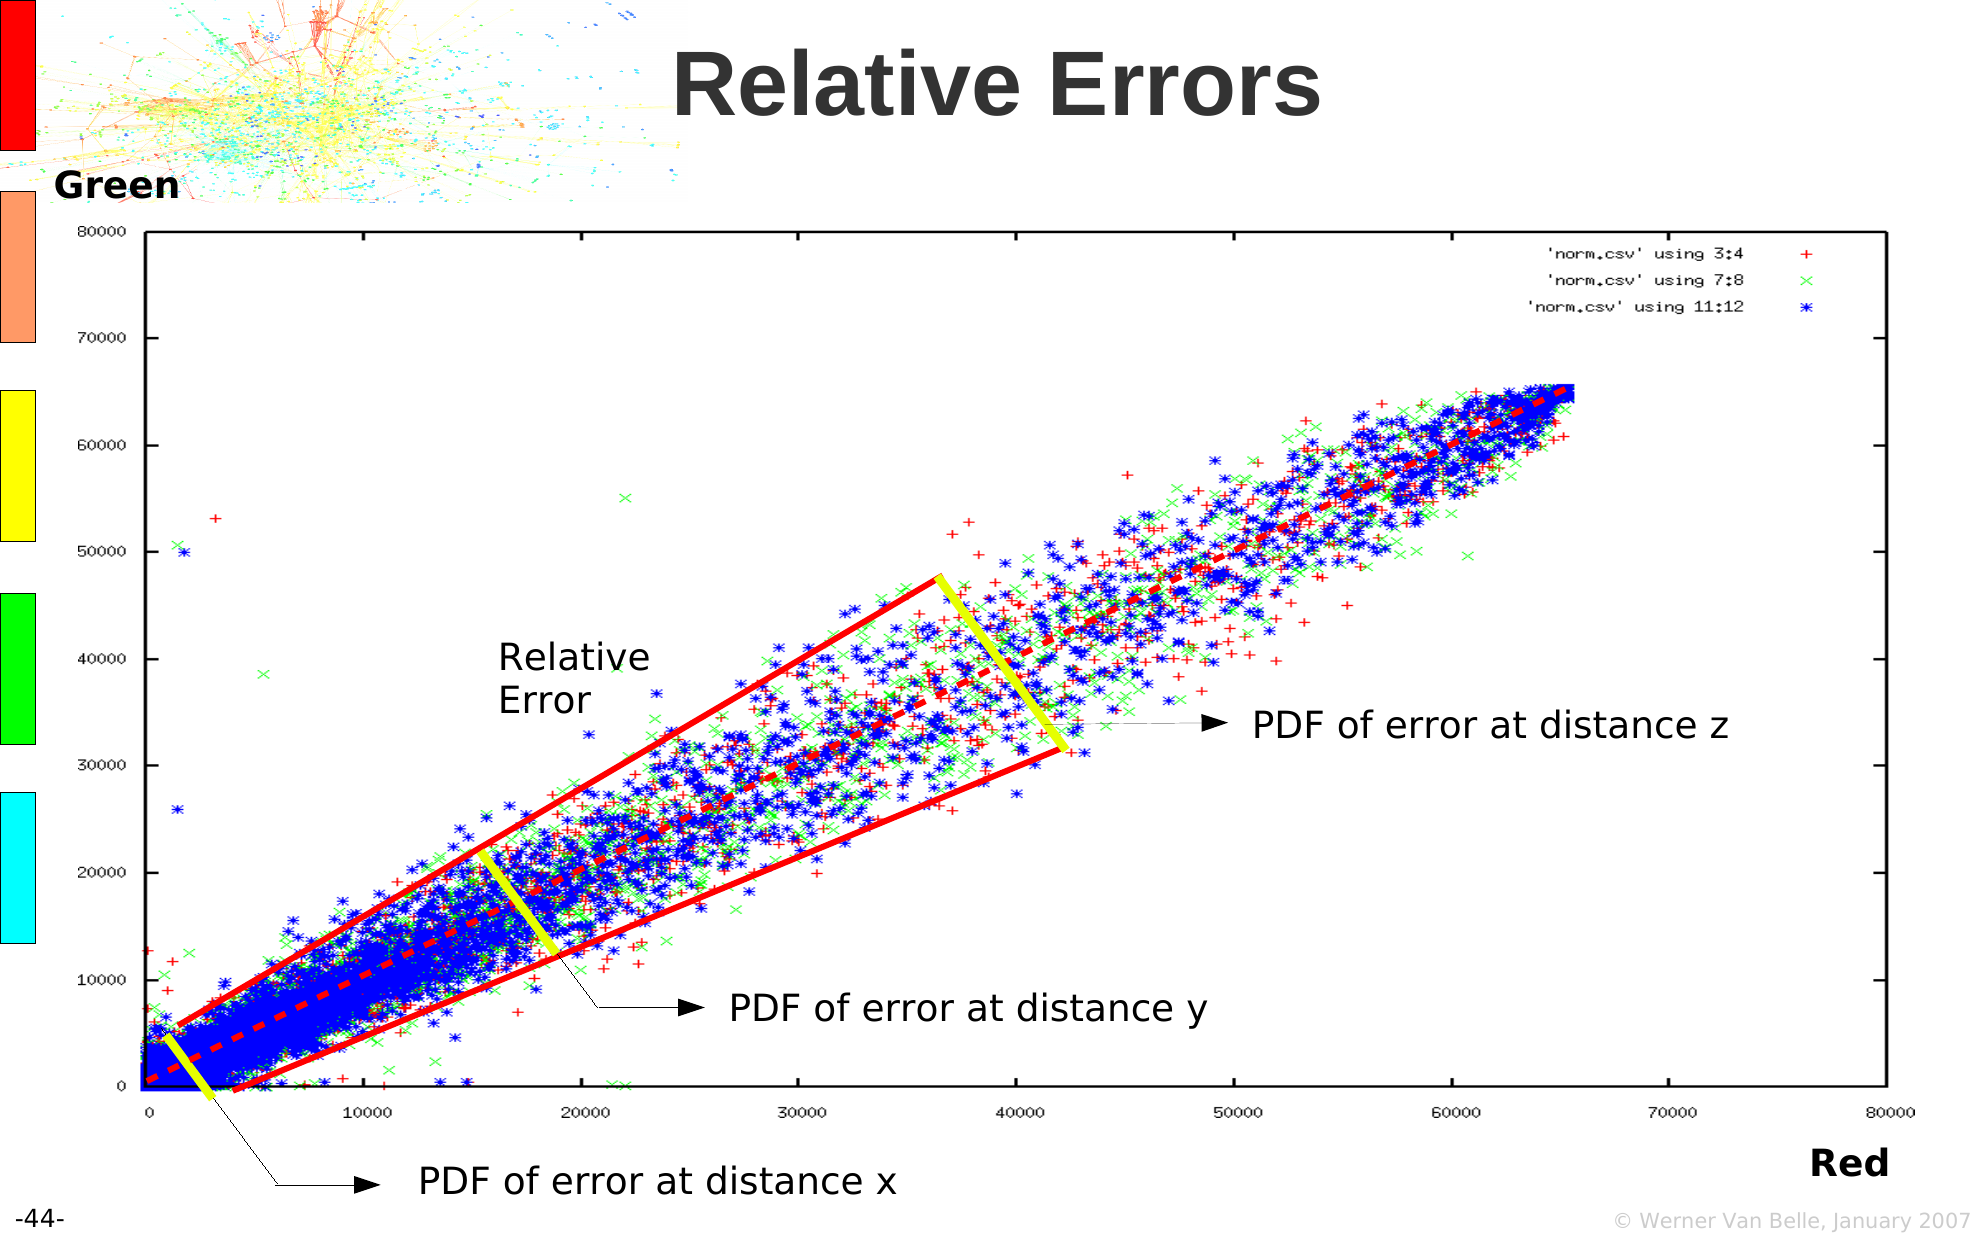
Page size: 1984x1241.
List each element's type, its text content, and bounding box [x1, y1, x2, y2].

title Gene Expression [0, 0, 688, 203]
text_box PDF of error at distance z [1237, 696, 1835, 755]
picture [78, 226, 1915, 1118]
text_box Red [1794, 1134, 1926, 1193]
text_box Green [38, 156, 225, 215]
text_box PDF of error at distance y [713, 979, 1314, 1039]
title Relative Errors [150, 25, 1845, 143]
text_box PDF of error at distance x [403, 1152, 1004, 1211]
text_box [1378, 419, 1395, 493]
text_box Relative Error [483, 628, 699, 747]
